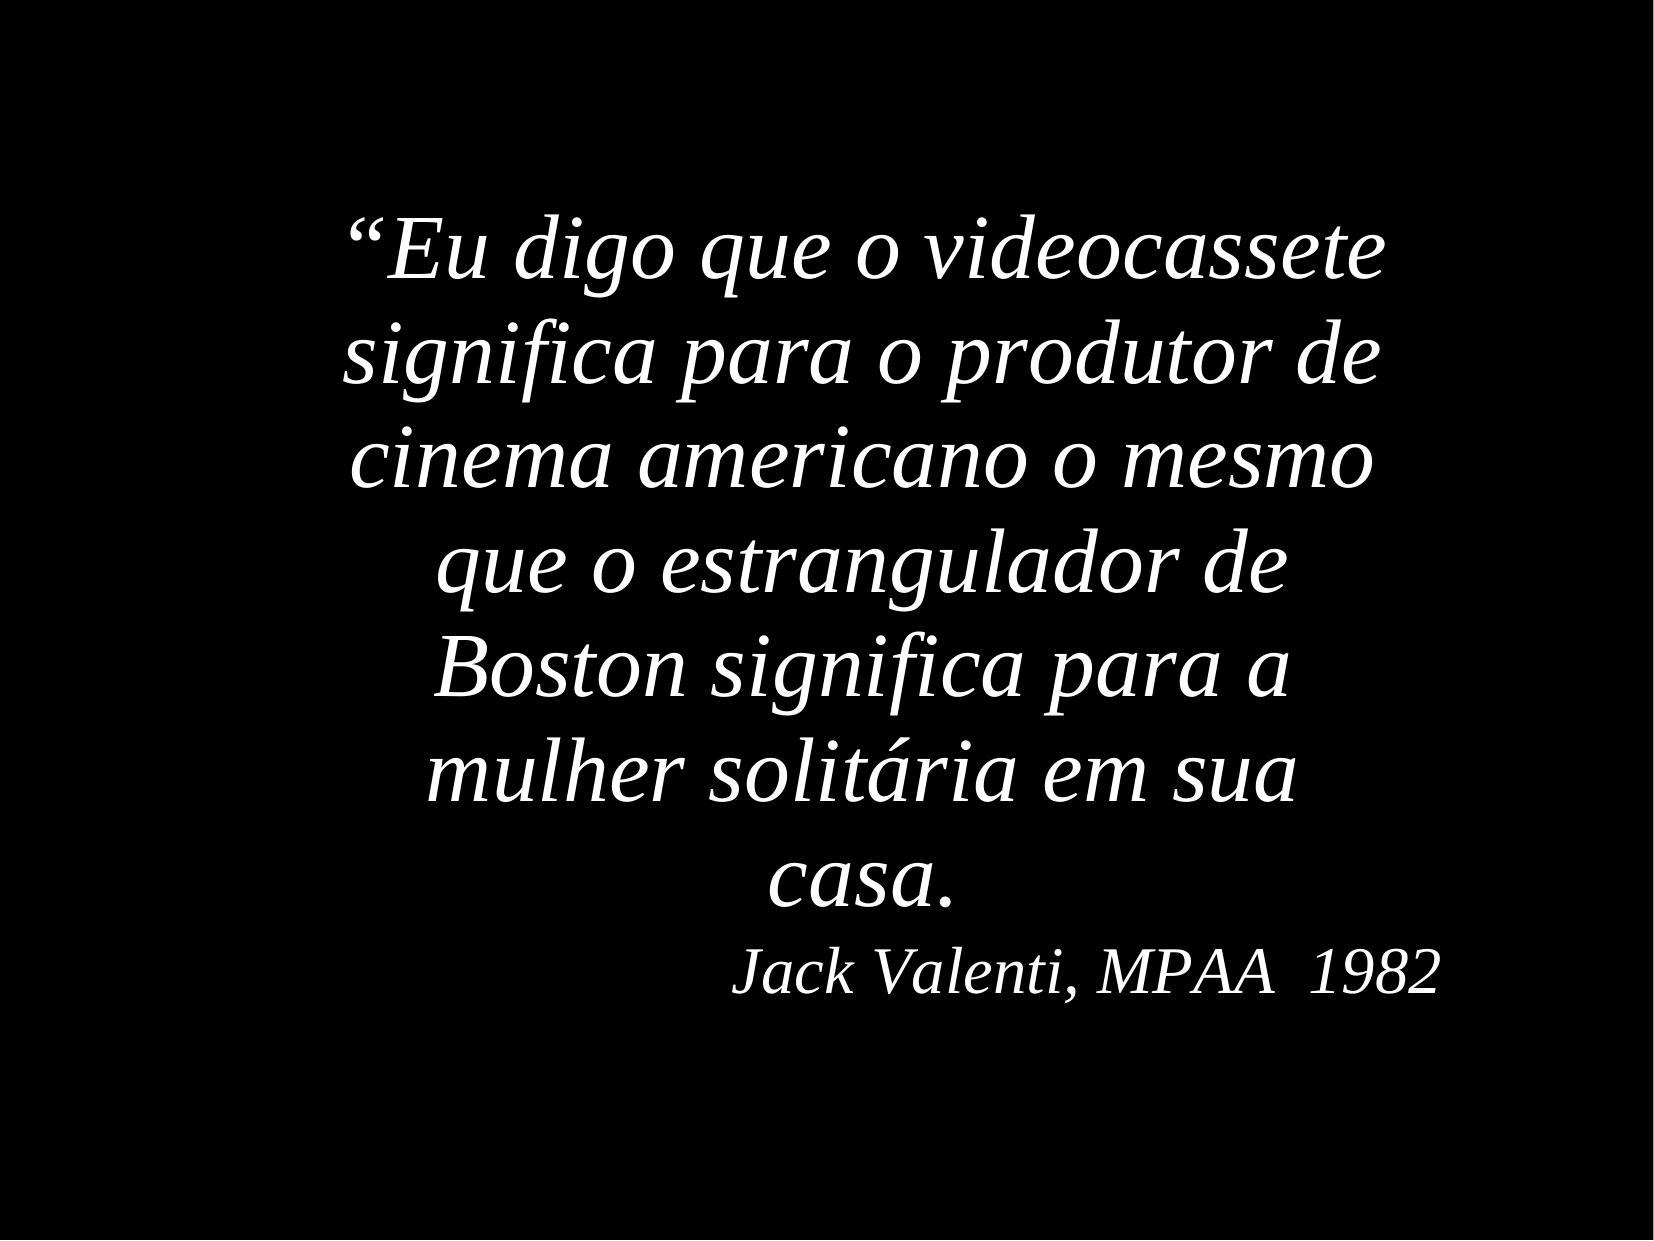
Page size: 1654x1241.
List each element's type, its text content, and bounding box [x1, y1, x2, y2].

subtitle “Eu digo que o videocassete significa para o produtor de cinema americano o mesmo que o estrangulador de Boston significa para a mulher solitária em sua casa. [248, 186, 1406, 931]
text_box Jack Valenti, MPAA 1982 [330, 921, 1545, 1027]
